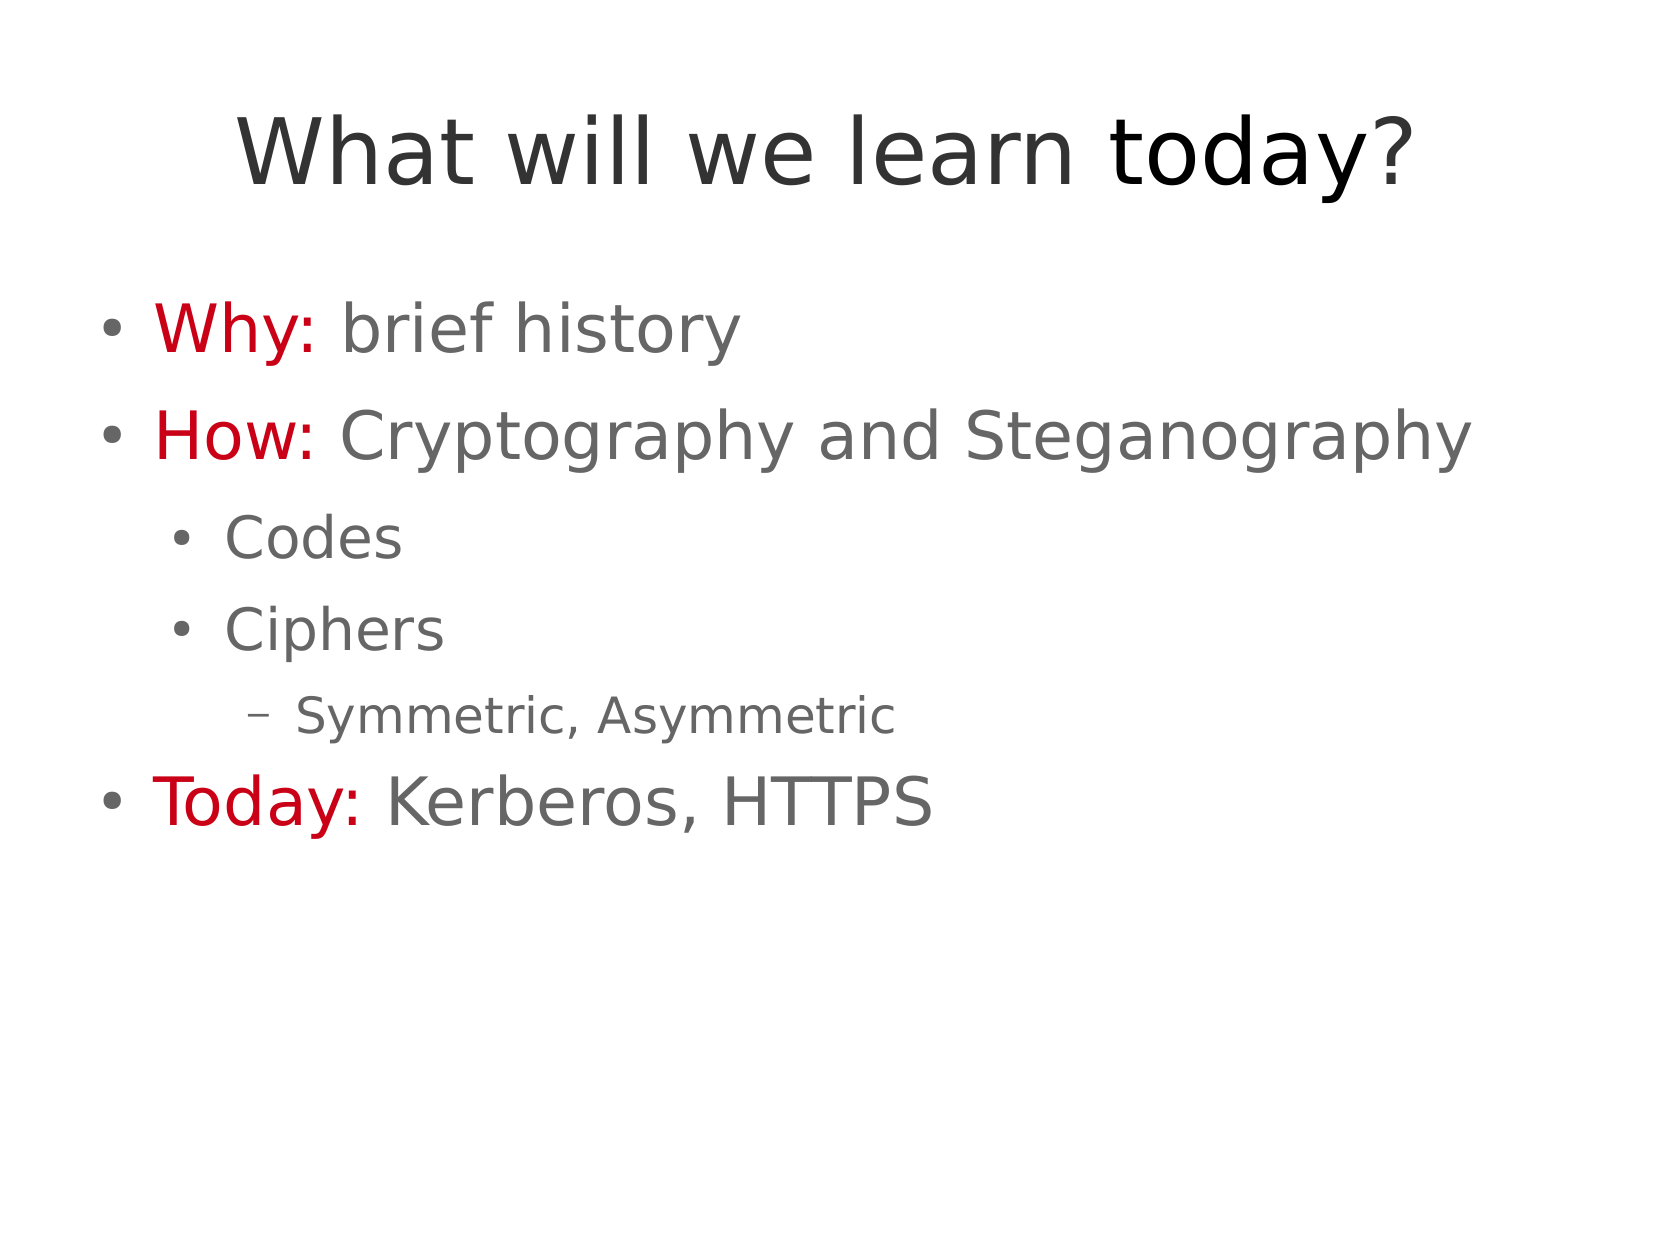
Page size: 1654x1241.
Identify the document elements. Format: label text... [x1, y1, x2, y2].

title What will we learn today? [82, 56, 1571, 250]
list Why: brief history How: Cryptography and Steganography Codes Ciphers Symmetric, Asymmetric Today: Kerberos, HTTPS [82, 290, 1571, 1109]
